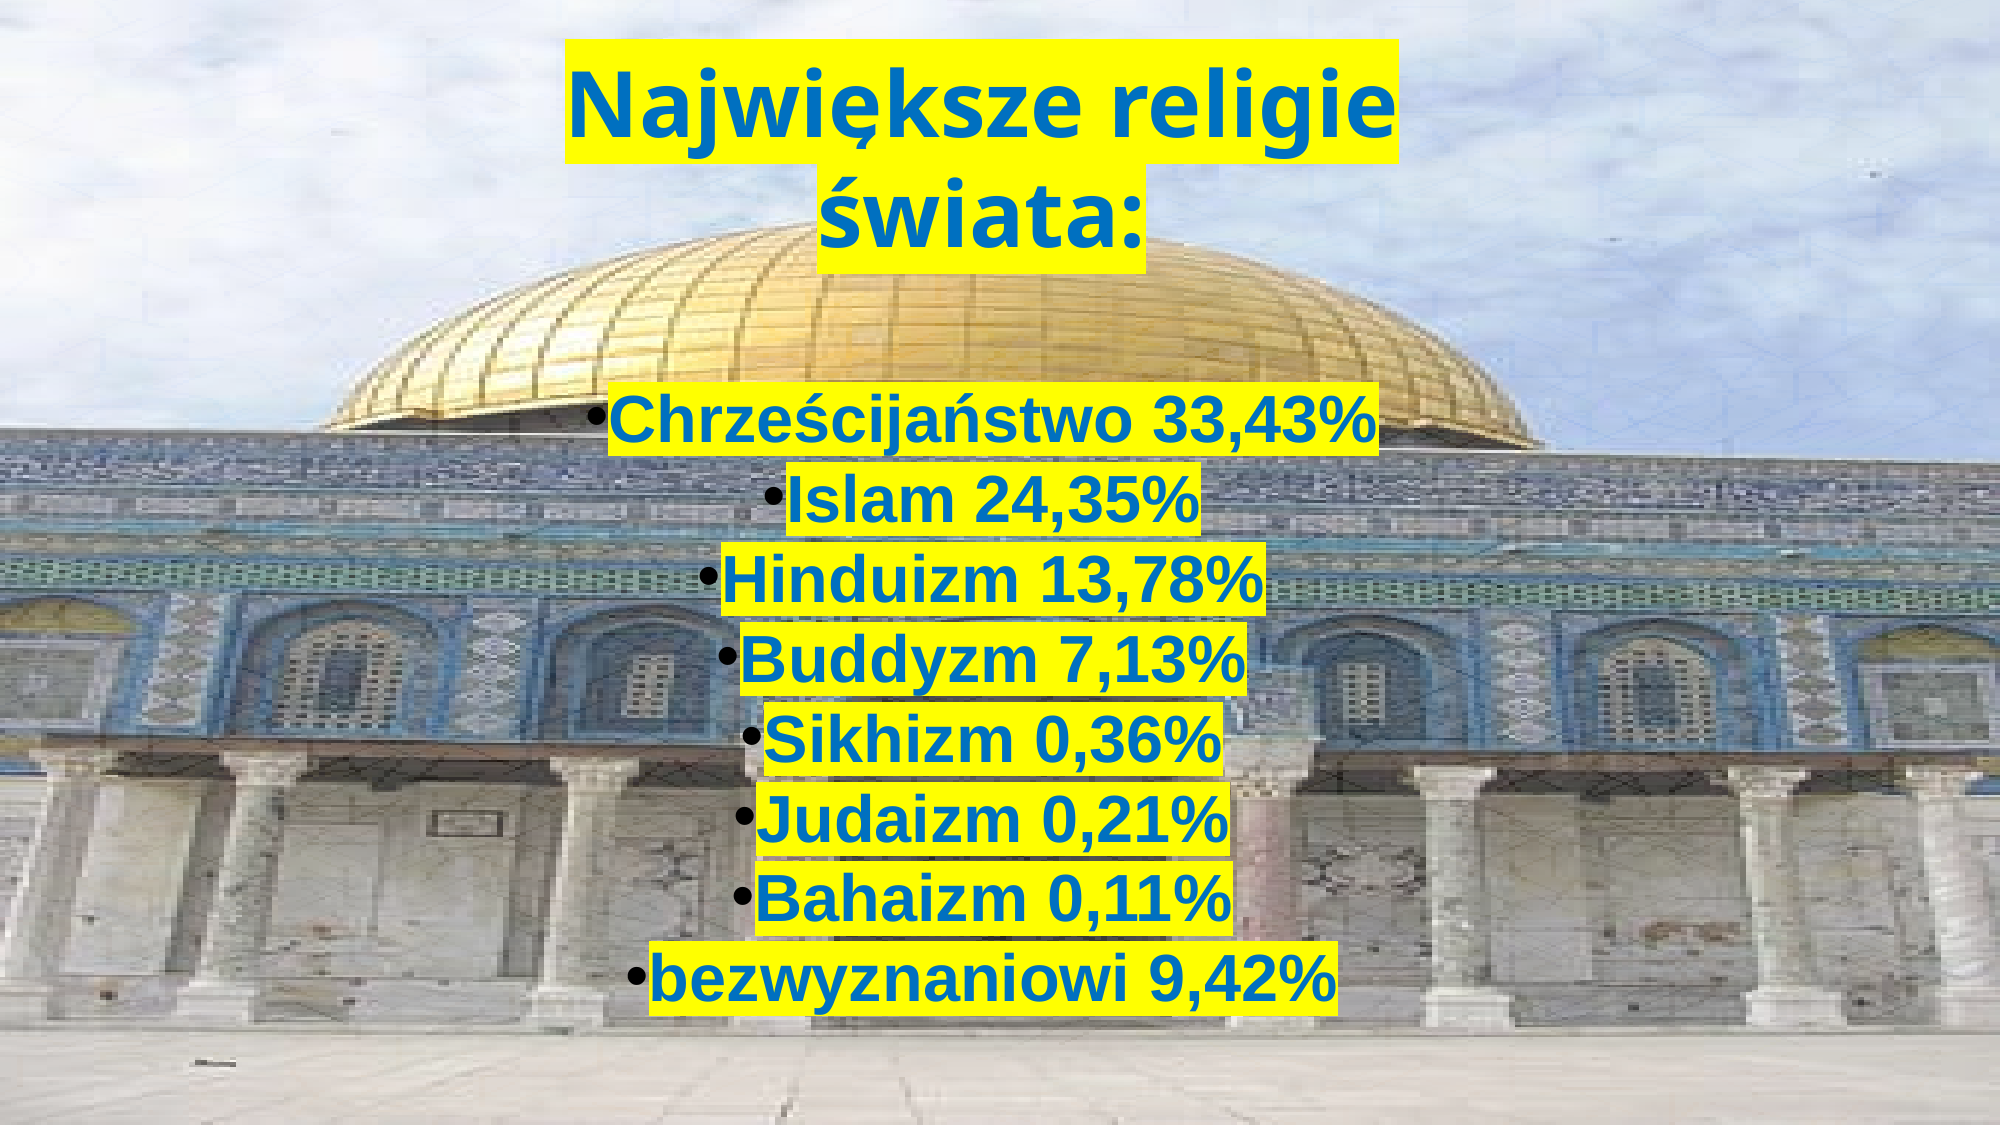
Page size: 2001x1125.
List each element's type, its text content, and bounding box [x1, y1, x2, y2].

picture [0, 0, 2000, 1125]
text_box Największe religie świata: Chrześcijaństwo 33,43% Islam 24,35% Hinduizm 13,78% Buddyzm 7,13% Sikhizm 0,36% Judaizm 0,21% Bahaizm 0,11% bezwyznaniowi 9,42% [403, 38, 1561, 1033]
